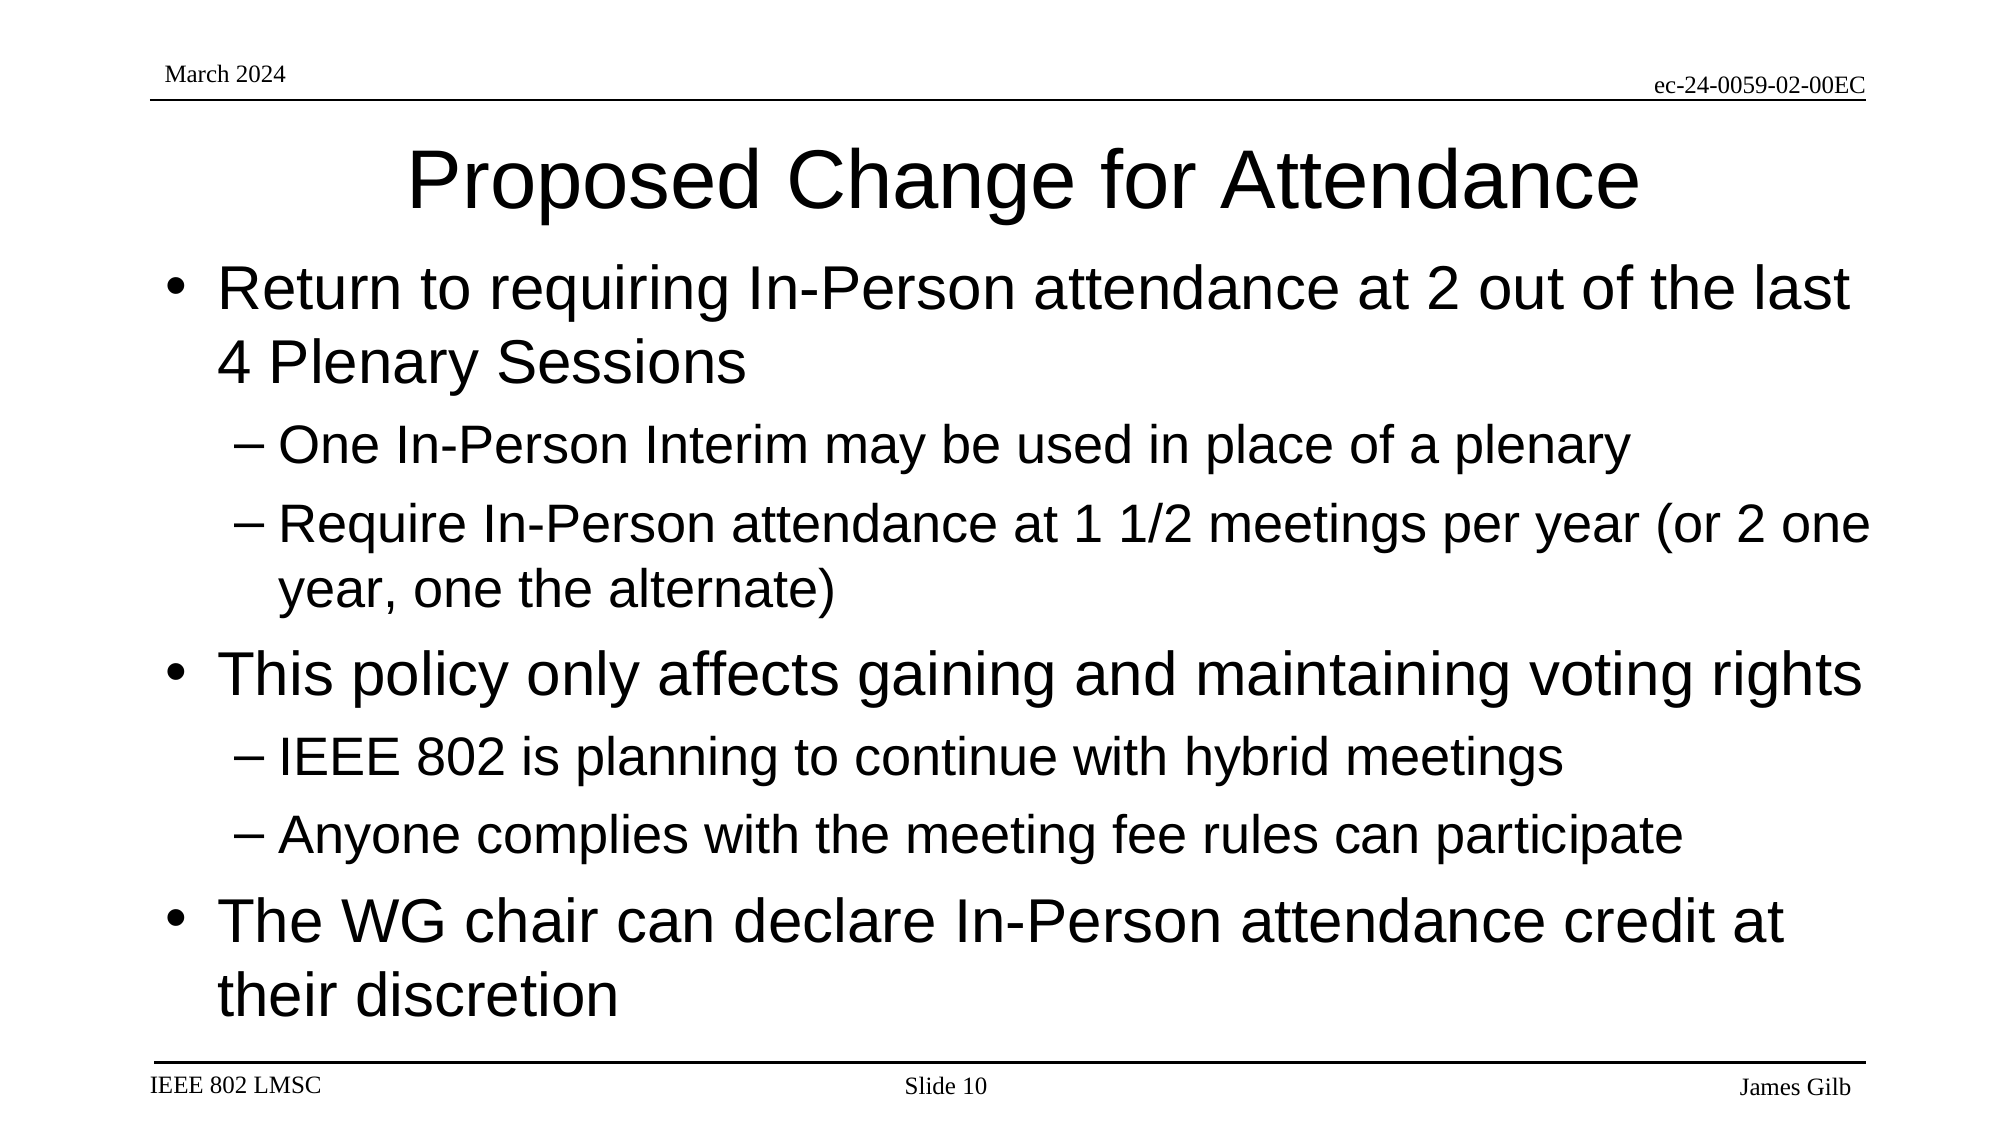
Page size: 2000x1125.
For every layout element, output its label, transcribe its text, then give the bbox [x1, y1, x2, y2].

title Proposed Change for Attendance [149, 112, 1900, 238]
list Return to requiring In-Person attendance at 2 out of the last 4 Plenary Sessions One In-Person Interim may be used in place of a plenary Require In-Person attendance at 1 1/2 meetings per year (or 2 one year, one the alternate) This policy only affects gaining and maintaining voting rights IEEE 802 is planning to continue with hybrid meetings Anyone complies with the meeting fee rules can participate The WG chair can declare In-Person attendance credit at their discretion [149, 239, 1900, 1051]
